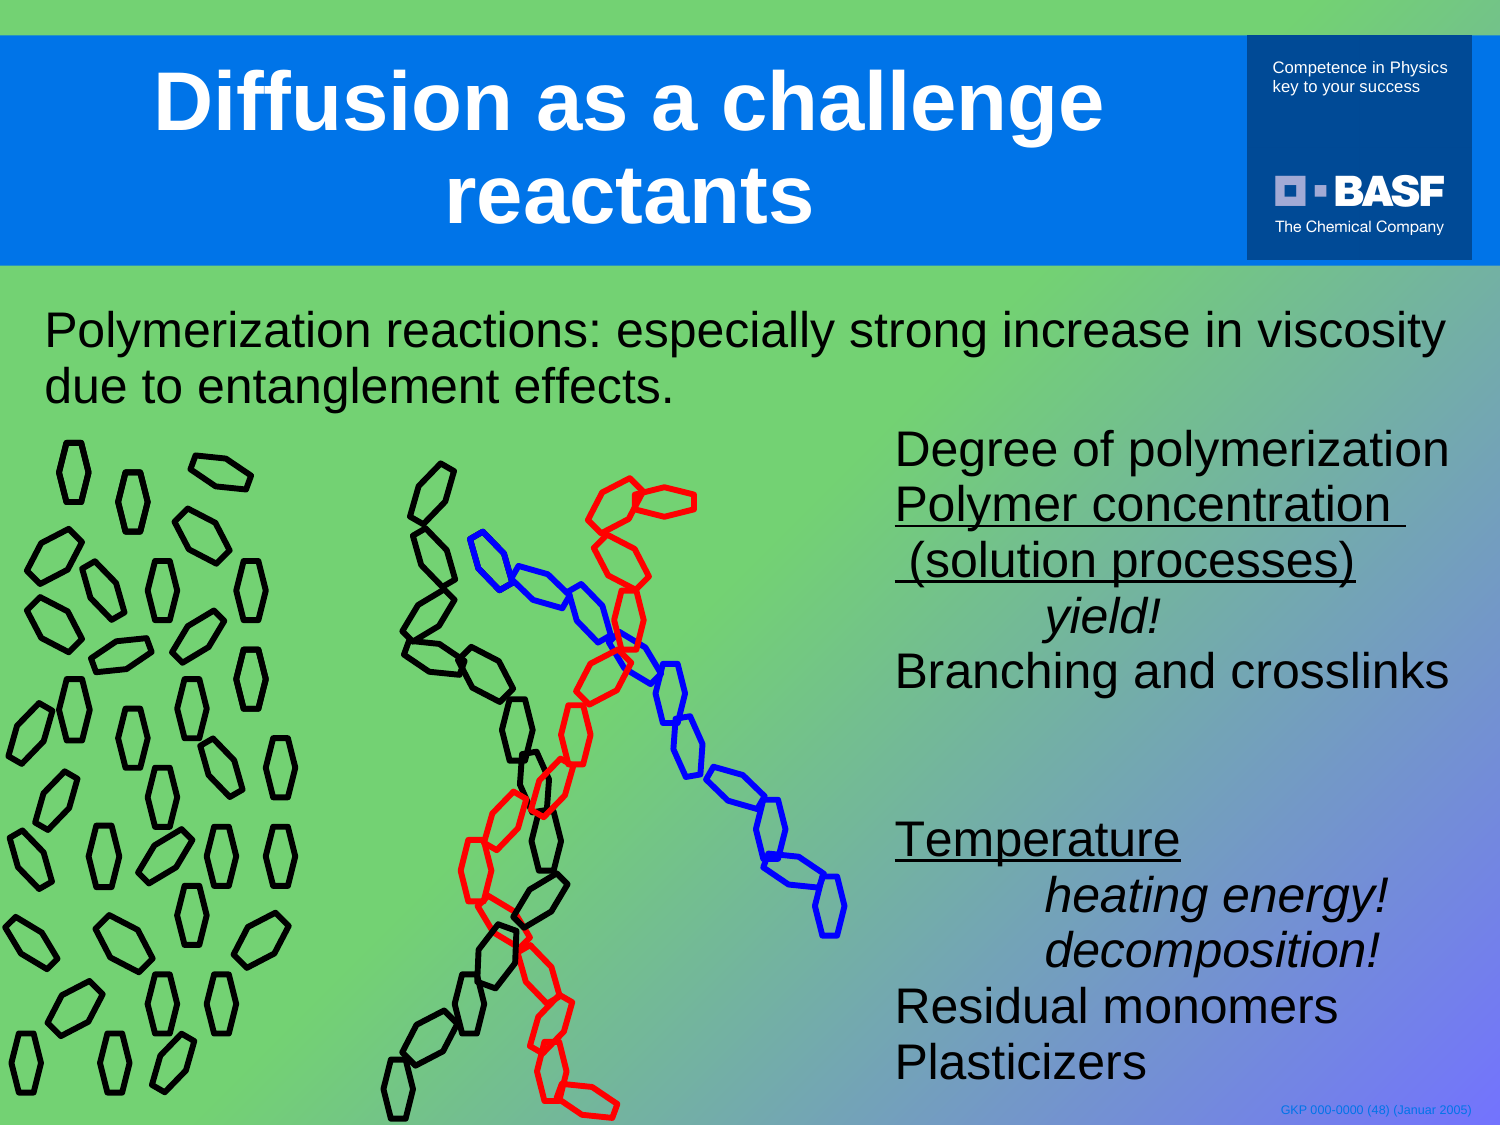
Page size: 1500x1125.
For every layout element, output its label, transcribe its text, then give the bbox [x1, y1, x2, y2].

picture [1247, 35, 1472, 260]
text_box Degree of polymerization Polymer concentration (solution processes) yield! Branching and crosslinks Temperature heating energy! decomposition! Residual monomers Plasticizers [879, 413, 1483, 1098]
title Diffusion as a challenge reactants [27, 54, 1232, 246]
text_box Polymerization reactions: especially strong increase in viscosity due to entanglement effects. [29, 295, 1462, 422]
